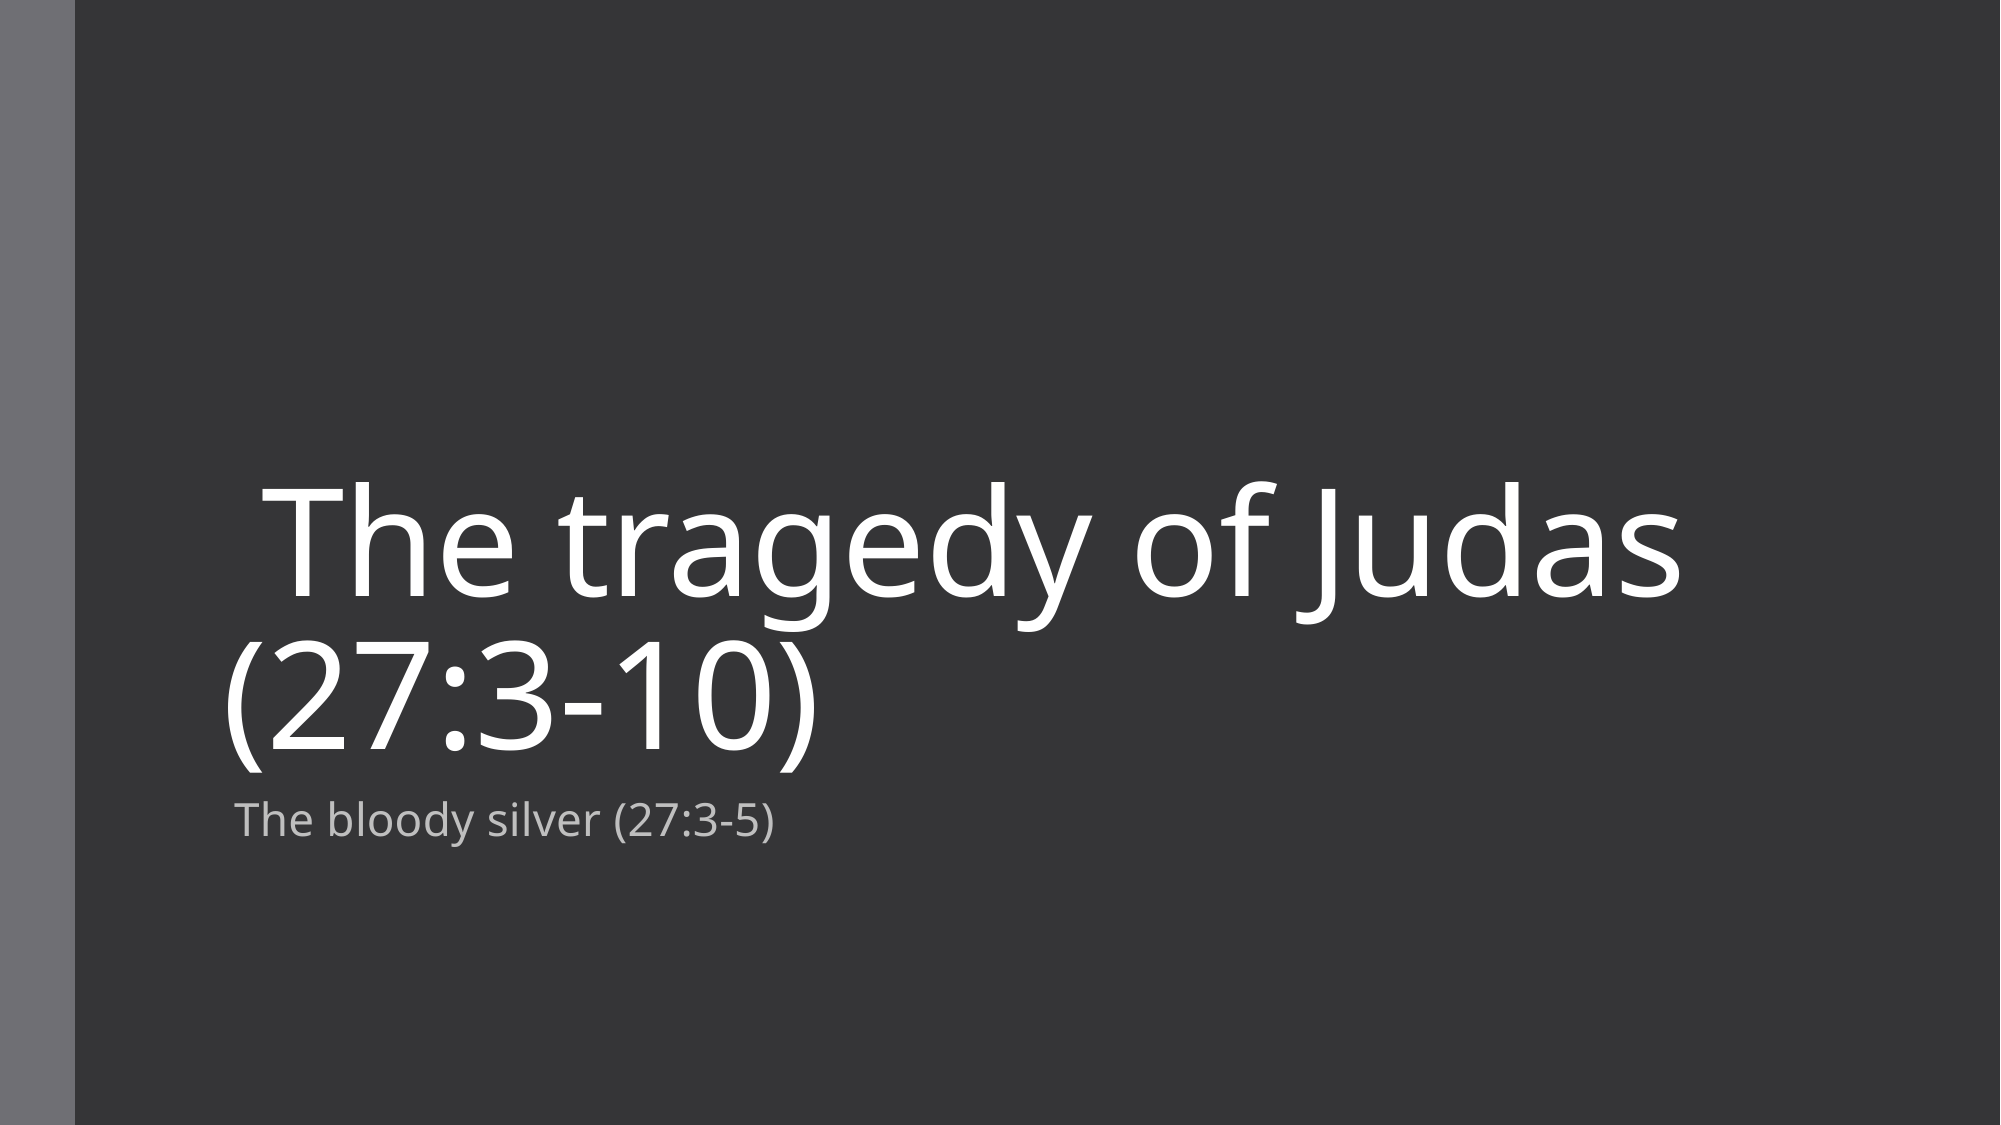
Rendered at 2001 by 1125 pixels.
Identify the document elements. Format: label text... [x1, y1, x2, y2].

title The tragedy of Judas (27:3-10) [206, 124, 1752, 787]
subtitle The bloody silver (27:3-5) [206, 787, 1752, 1066]
